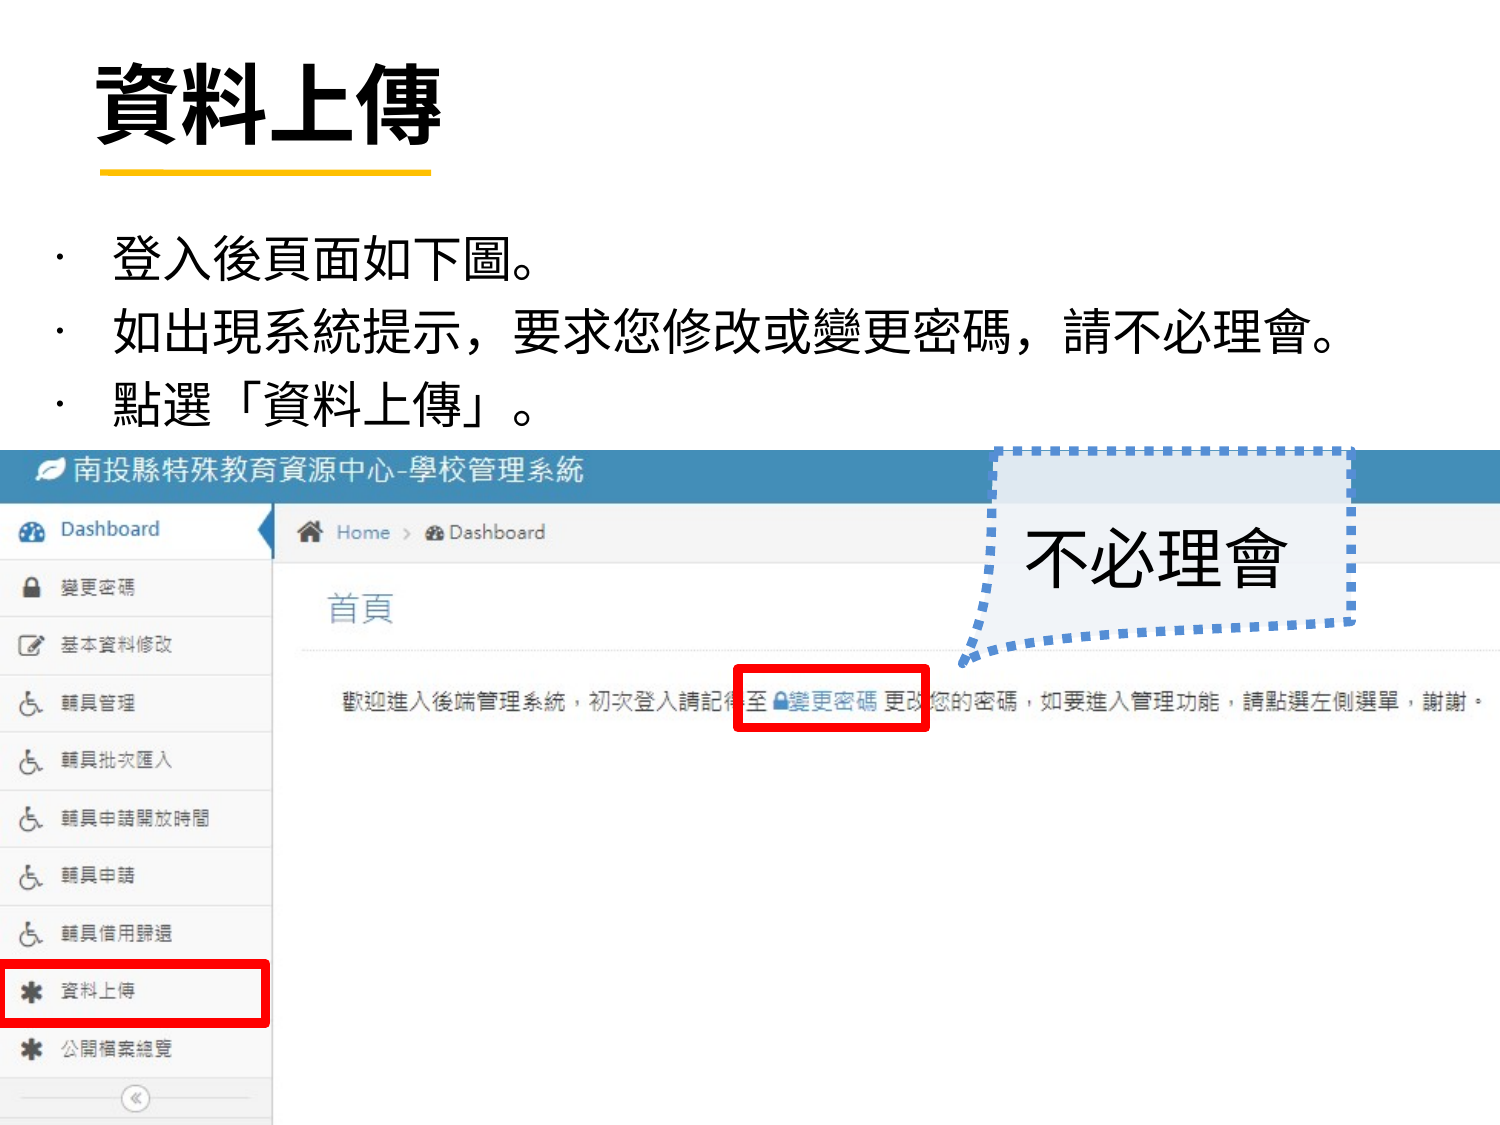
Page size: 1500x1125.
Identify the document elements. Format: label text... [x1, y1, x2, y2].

text_box 不必理會 [962, 450, 1352, 664]
picture [0, 450, 1500, 1125]
picture [5, 969, 261, 1018]
list 登入後頁面如下圖。 如出現系統提示，要求您修改或變更密碼，請不必理會。 點選「資料上傳」。 [41, 219, 1424, 450]
text_box 資料上傳 [78, 42, 459, 163]
